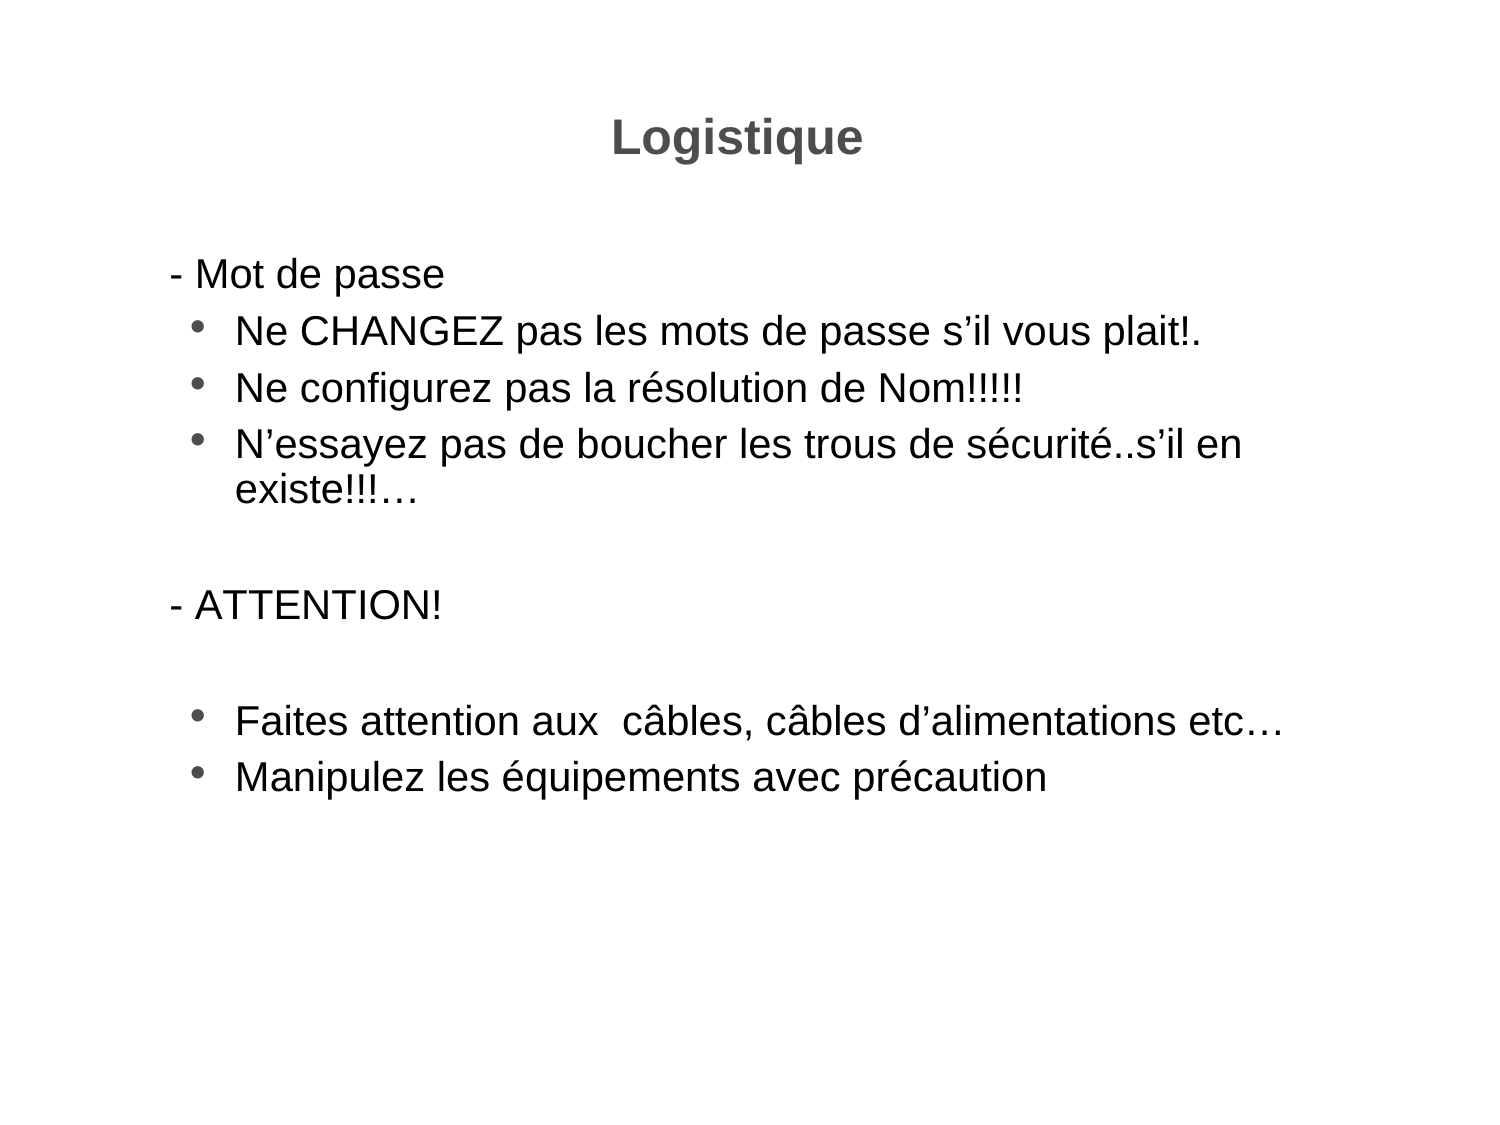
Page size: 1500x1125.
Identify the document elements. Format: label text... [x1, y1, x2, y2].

list - Mot de passe Ne CHANGEZ pas les mots de passe s’il vous plait!. Ne configurez pas la résolution de Nom!!!!! N’essayez pas de boucher les trous de sécurité..s’il en existe!!!… - ATTENTION! Faites attention aux câbles, câbles d’alimentations etc… Manipulez les équipements avec précaution [100, 243, 1376, 820]
title Logistique [99, 101, 1375, 174]
